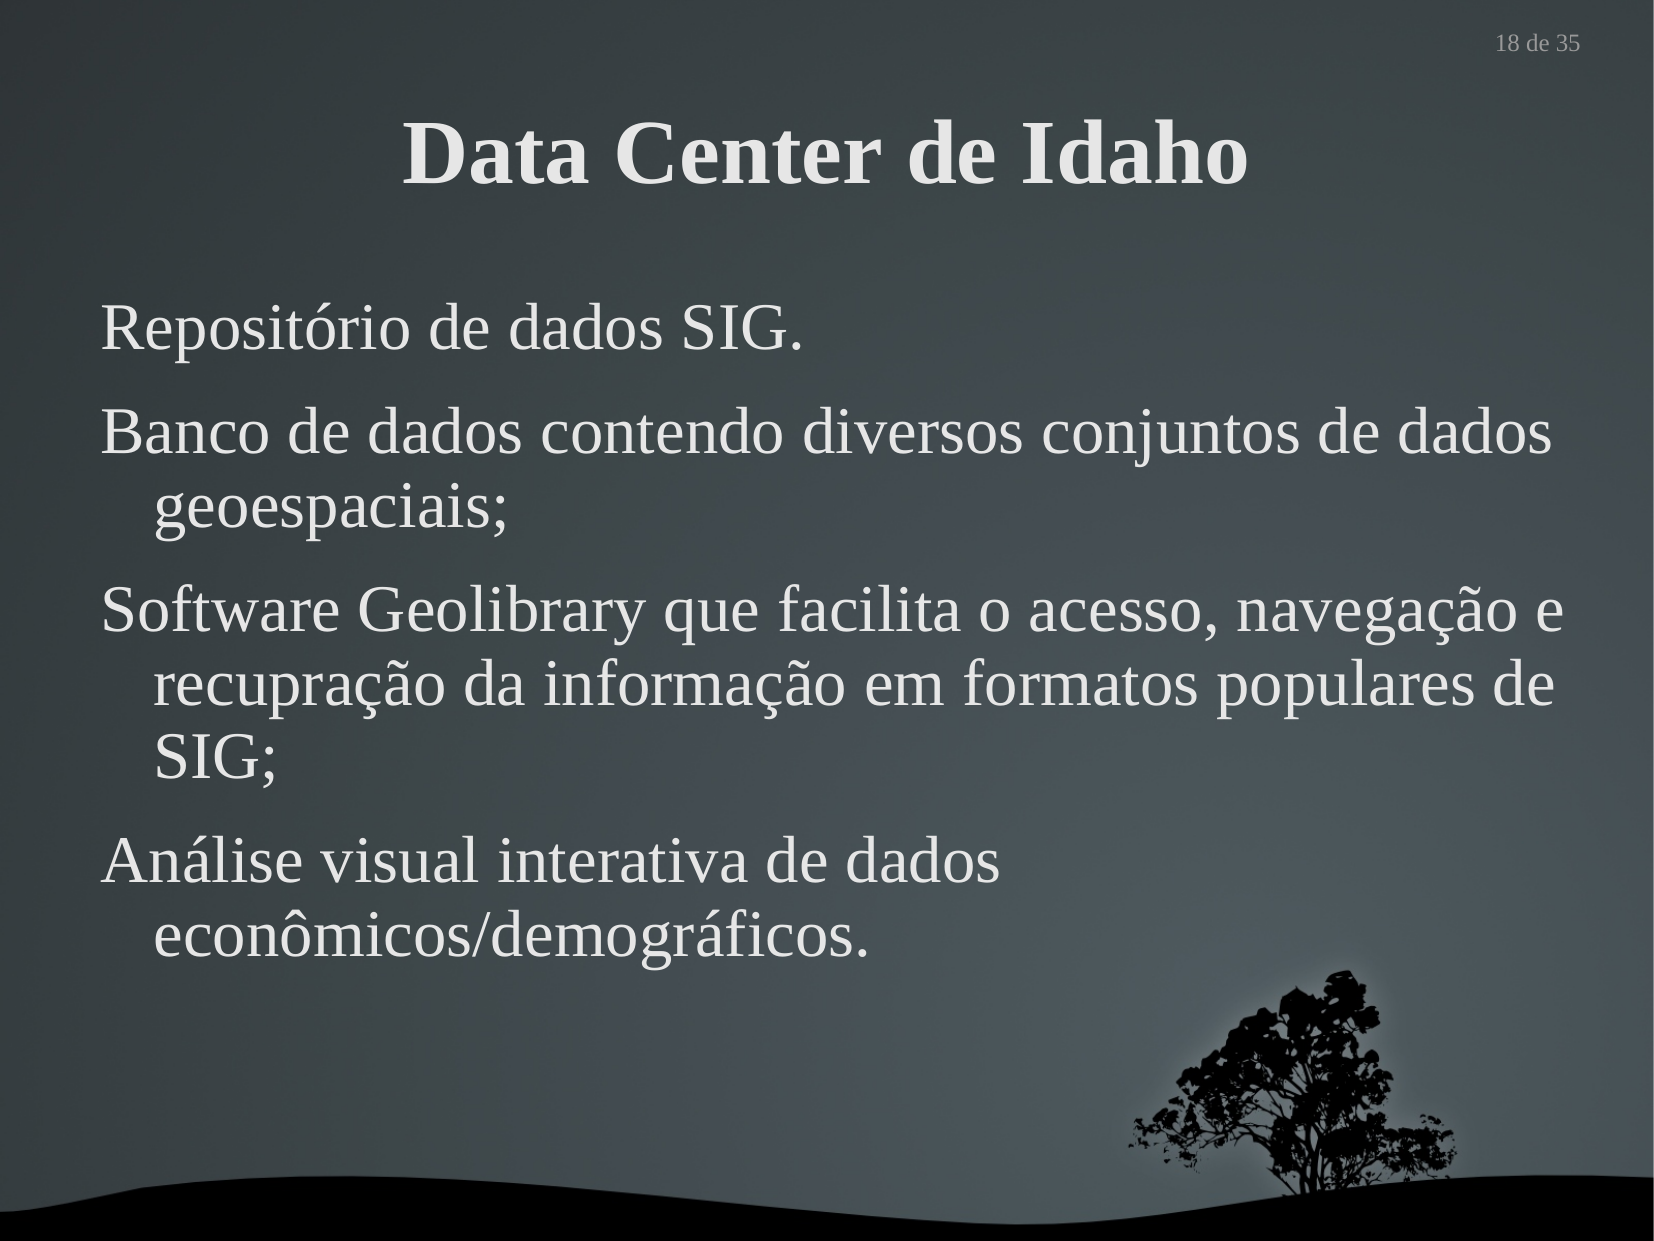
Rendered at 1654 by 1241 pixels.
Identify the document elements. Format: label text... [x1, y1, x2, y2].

title Data Center de Idaho [82, 56, 1571, 250]
list Repositório de dados SIG. Banco de dados contendo diversos conjuntos de dados geoespaciais; Software Geolibrary que facilita o acesso, navegação e recupração da informação em formatos populares de SIG; Análise visual interativa de dados econômicos/demográficos. [82, 290, 1571, 1094]
picture [0, 0, 1654, 1241]
